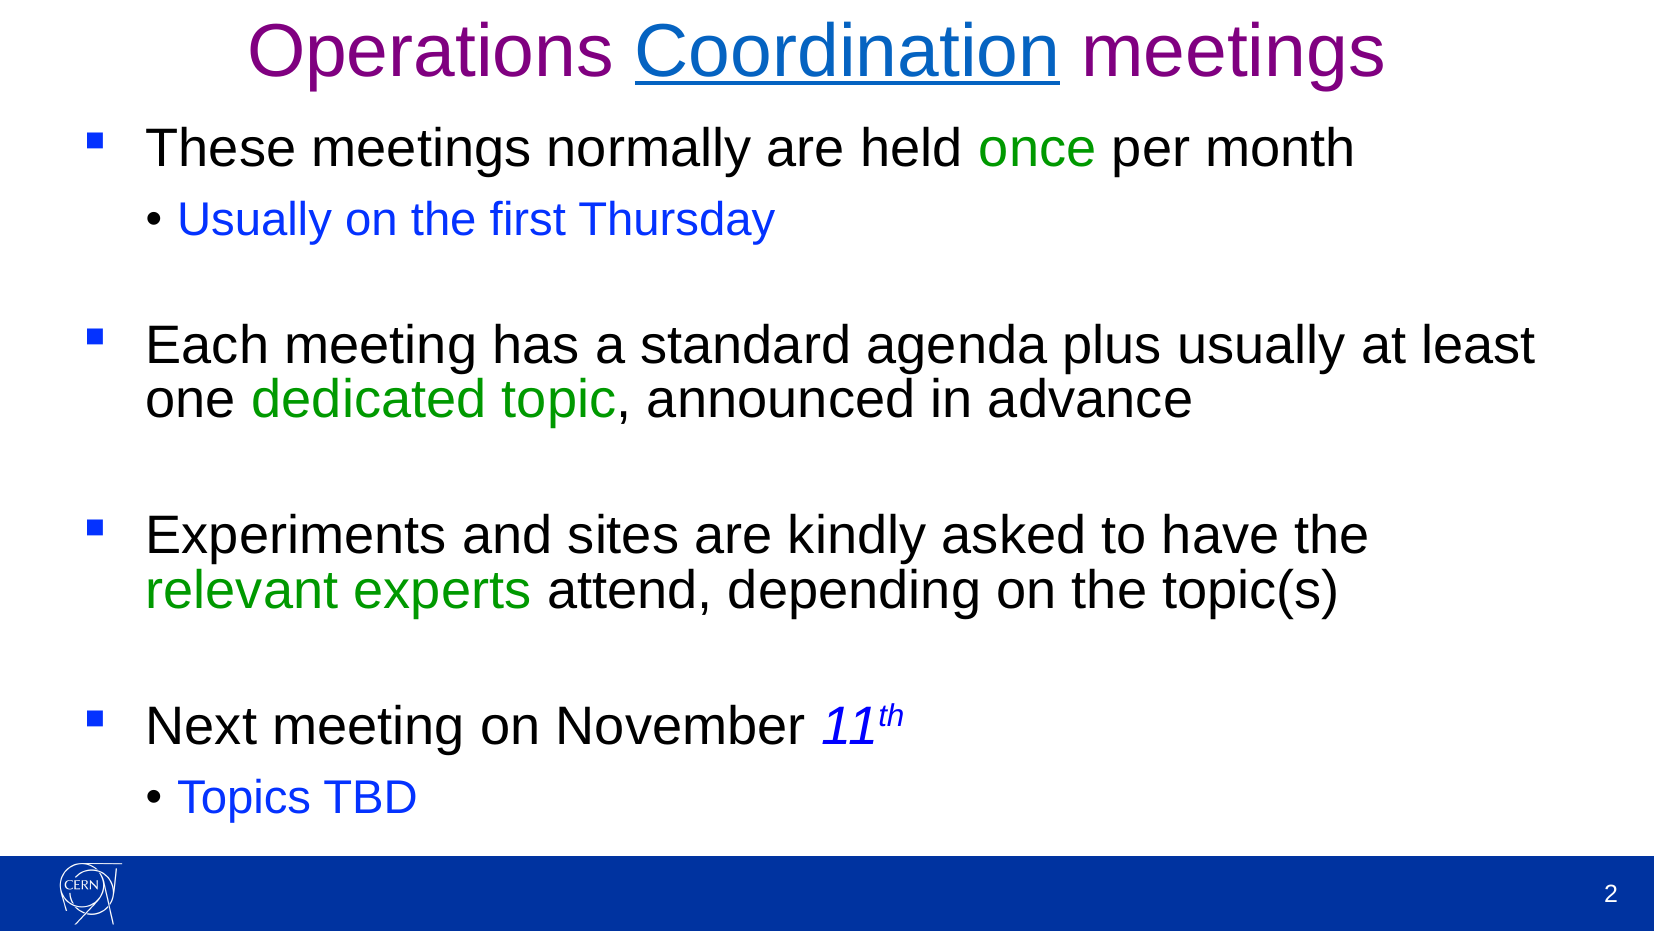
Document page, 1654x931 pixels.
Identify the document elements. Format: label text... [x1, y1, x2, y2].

list These meetings normally are held once per month Usually on the first Thursday Each meeting has a standard agenda plus usually at least one dedicated topic, announced in advance Experiments and sites are kindly asked to have the relevant experts attend, depending on the topic(s) Next meeting on November 11th Topics TBD [82, 123, 1571, 839]
title Operations Coordination meetings [82, 1, 1571, 107]
picture [56, 859, 127, 928]
